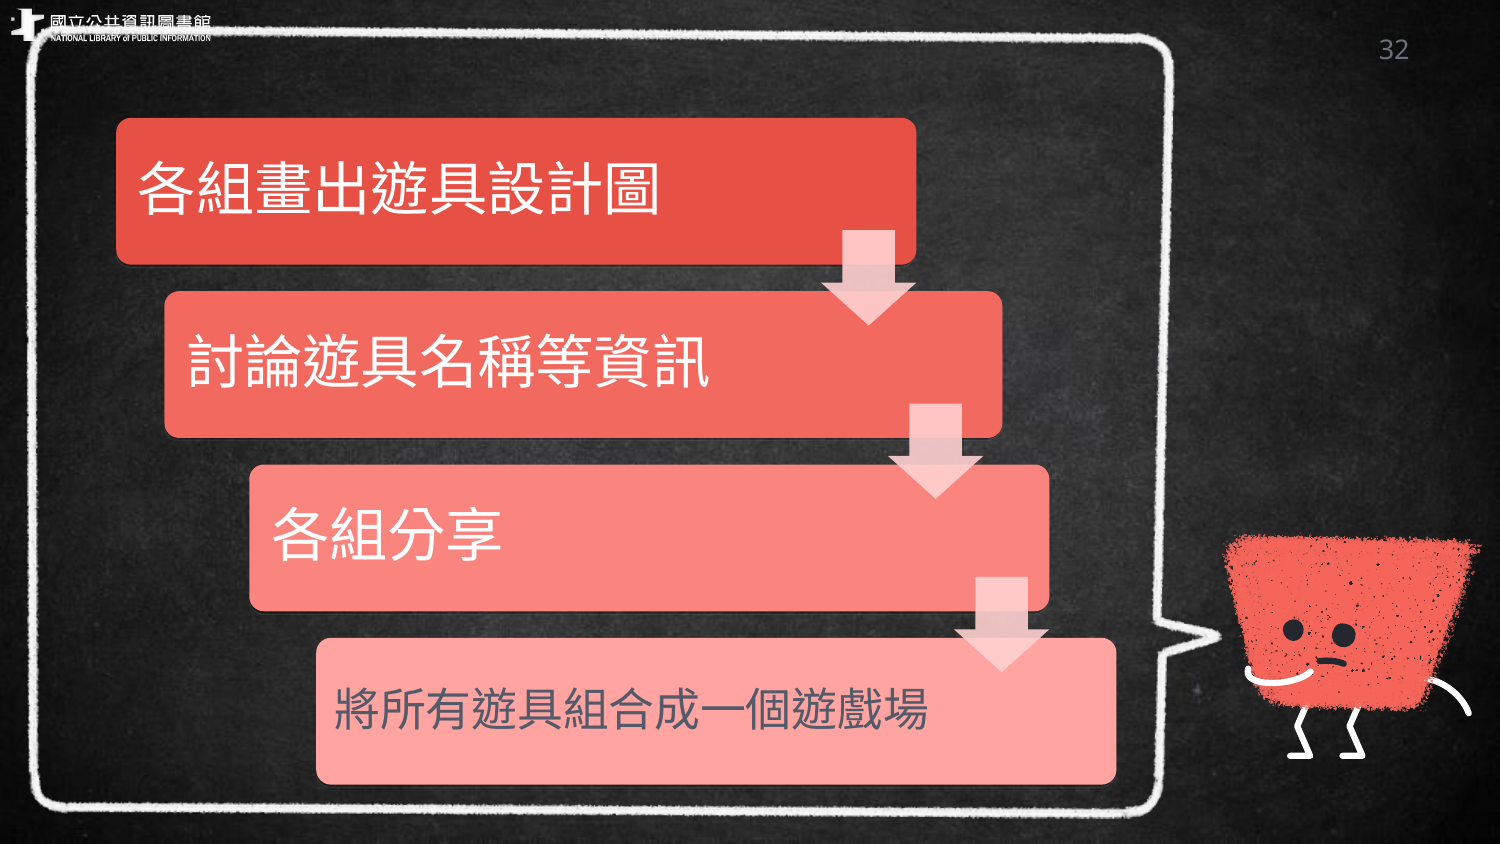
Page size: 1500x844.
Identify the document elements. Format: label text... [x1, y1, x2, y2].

text_box [953, 576, 1050, 673]
text_box 各組畫出遊具設計圖 [116, 117, 917, 265]
text_box [1378, 32, 1469, 98]
text_box [820, 230, 917, 326]
text_box 各組分享 [249, 464, 1050, 612]
text_box 討論遊具名稱等資訊 [164, 291, 1003, 438]
text_box [887, 403, 984, 499]
text_box 將所有遊具組合成一個遊戲場 [316, 637, 1117, 785]
